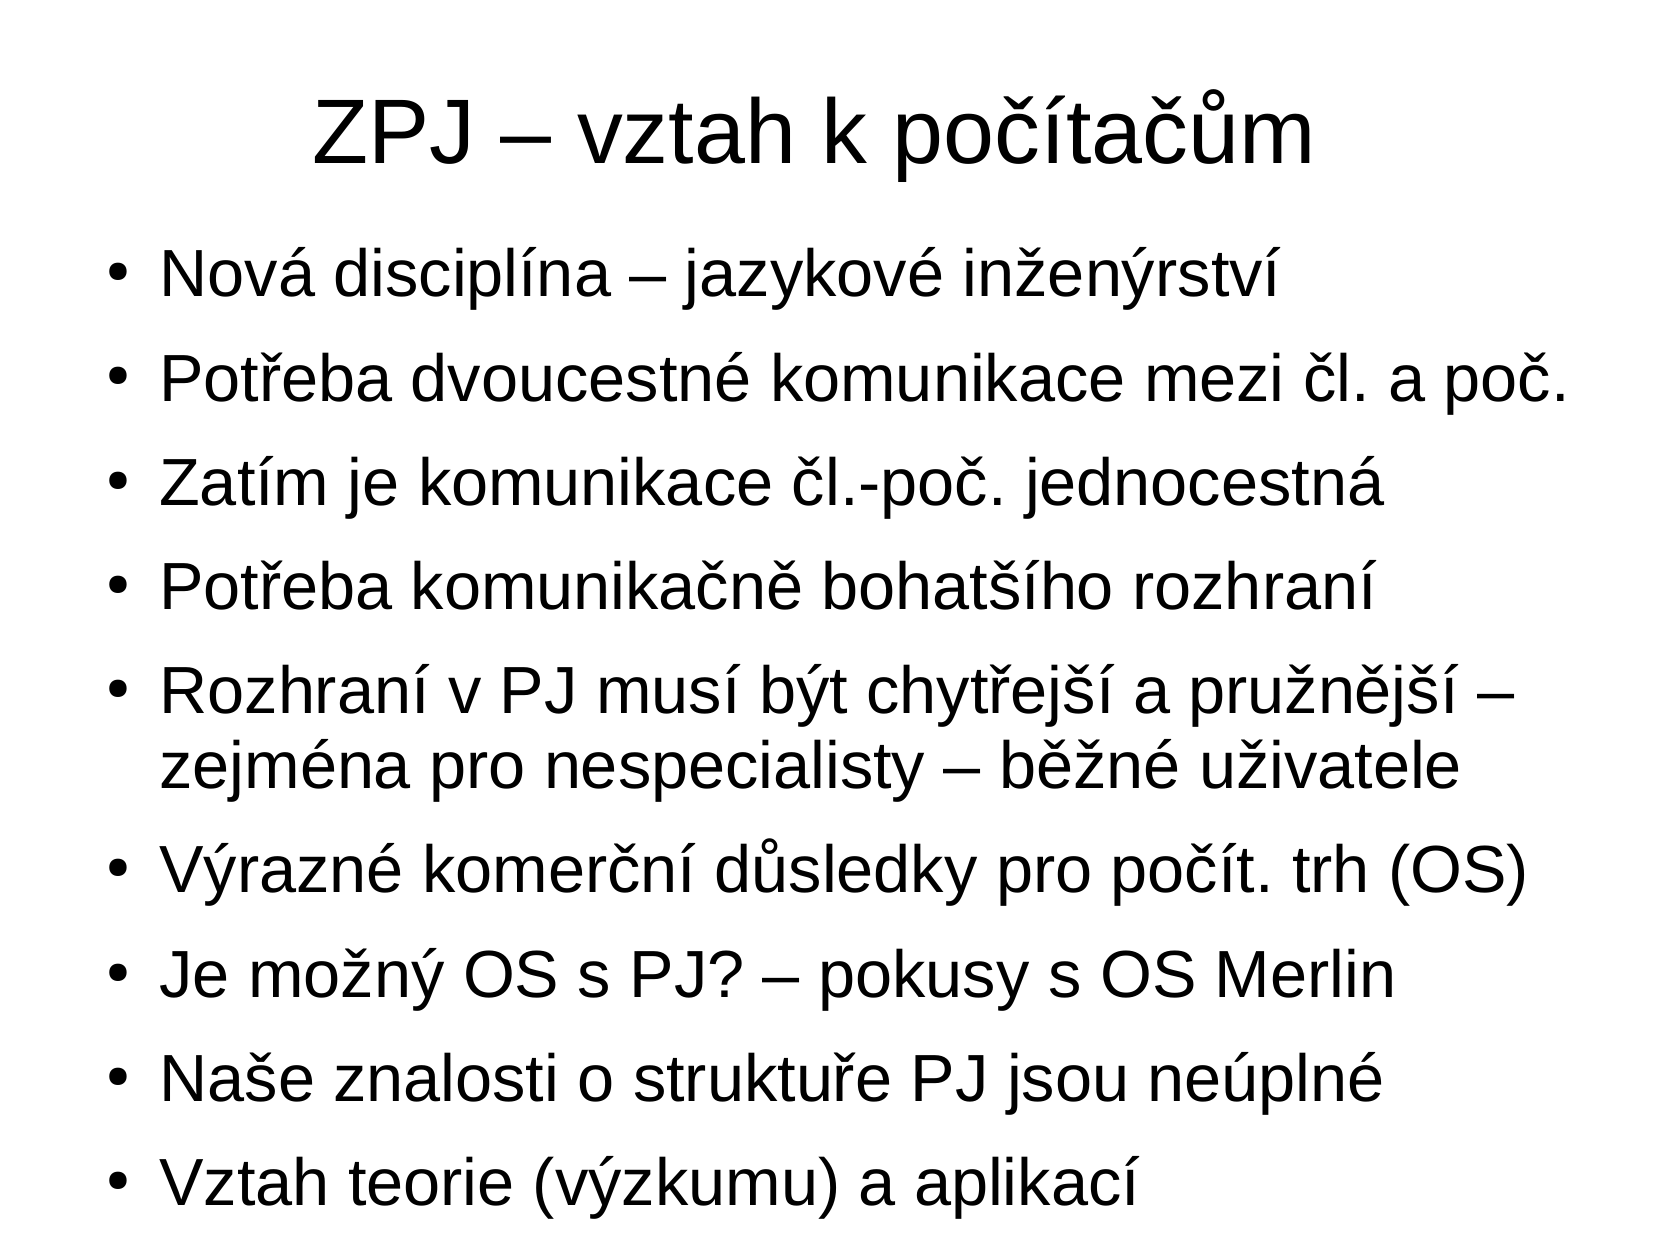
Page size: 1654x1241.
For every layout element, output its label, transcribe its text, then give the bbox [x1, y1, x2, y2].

list Nová disciplína – jazykové inženýrství Potřeba dvoucestné komunikace mezi čl. a poč. Zatím je komunikace čl.-poč. jednocestná Potřeba komunikačně bohatšího rozhraní Rozhraní v PJ musí být chytřejší a pružnější – zejména pro nespecialisty – běžné uživatele Výrazné komerční důsledky pro počít. trh (OS) Je možný OS s PJ? – pokusy s OS Merlin Naše znalosti o struktuře PJ jsou neúplné Vztah teorie (výzkumu) a aplikací [88, 236, 1625, 1241]
title ZPJ – vztah k počítačům [59, 56, 1571, 207]
